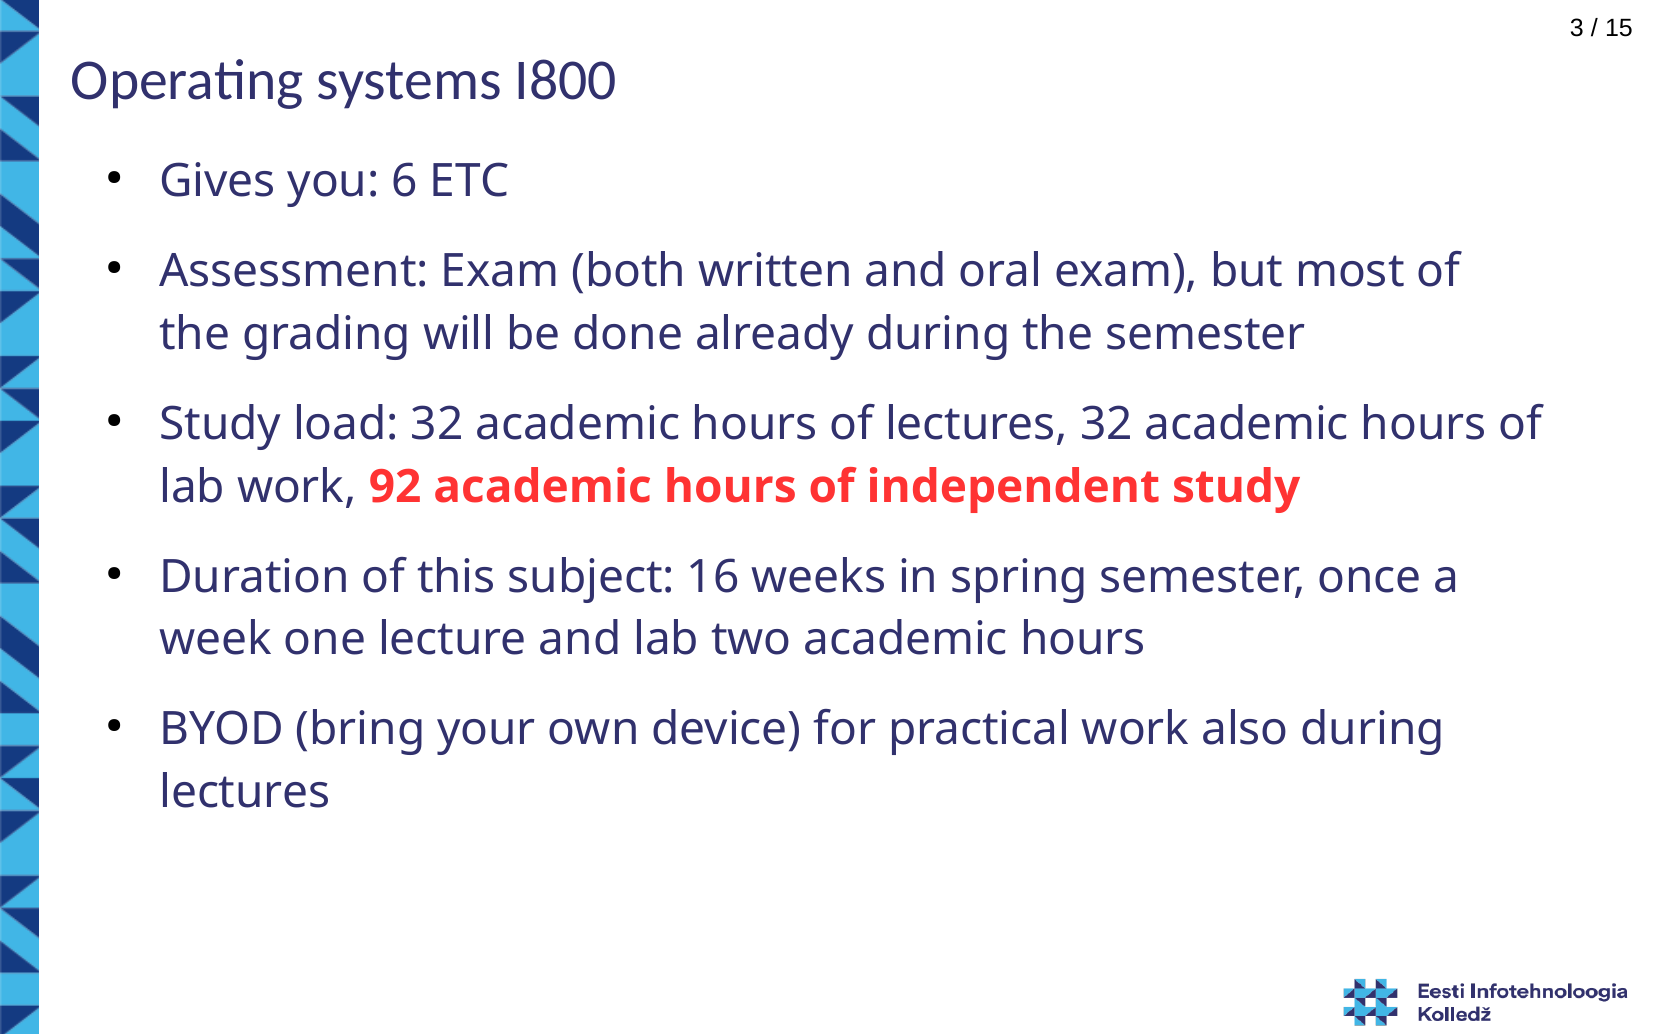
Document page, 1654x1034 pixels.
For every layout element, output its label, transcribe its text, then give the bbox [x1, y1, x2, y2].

list Gives you: 6 ETC Assessment: Exam (both written and oral exam), but most of the grading will be done already during the semester Study load: 32 academic hours of lectures, 32 academic hours of lab work, 92 academic hours of independent study Duration of this subject: 16 weeks in spring semester, once a week one lecture and lab two academic hours BYOD (bring your own device) for practical work also during lectures [88, 147, 1544, 891]
title Operating systems I800 [70, 41, 1630, 130]
